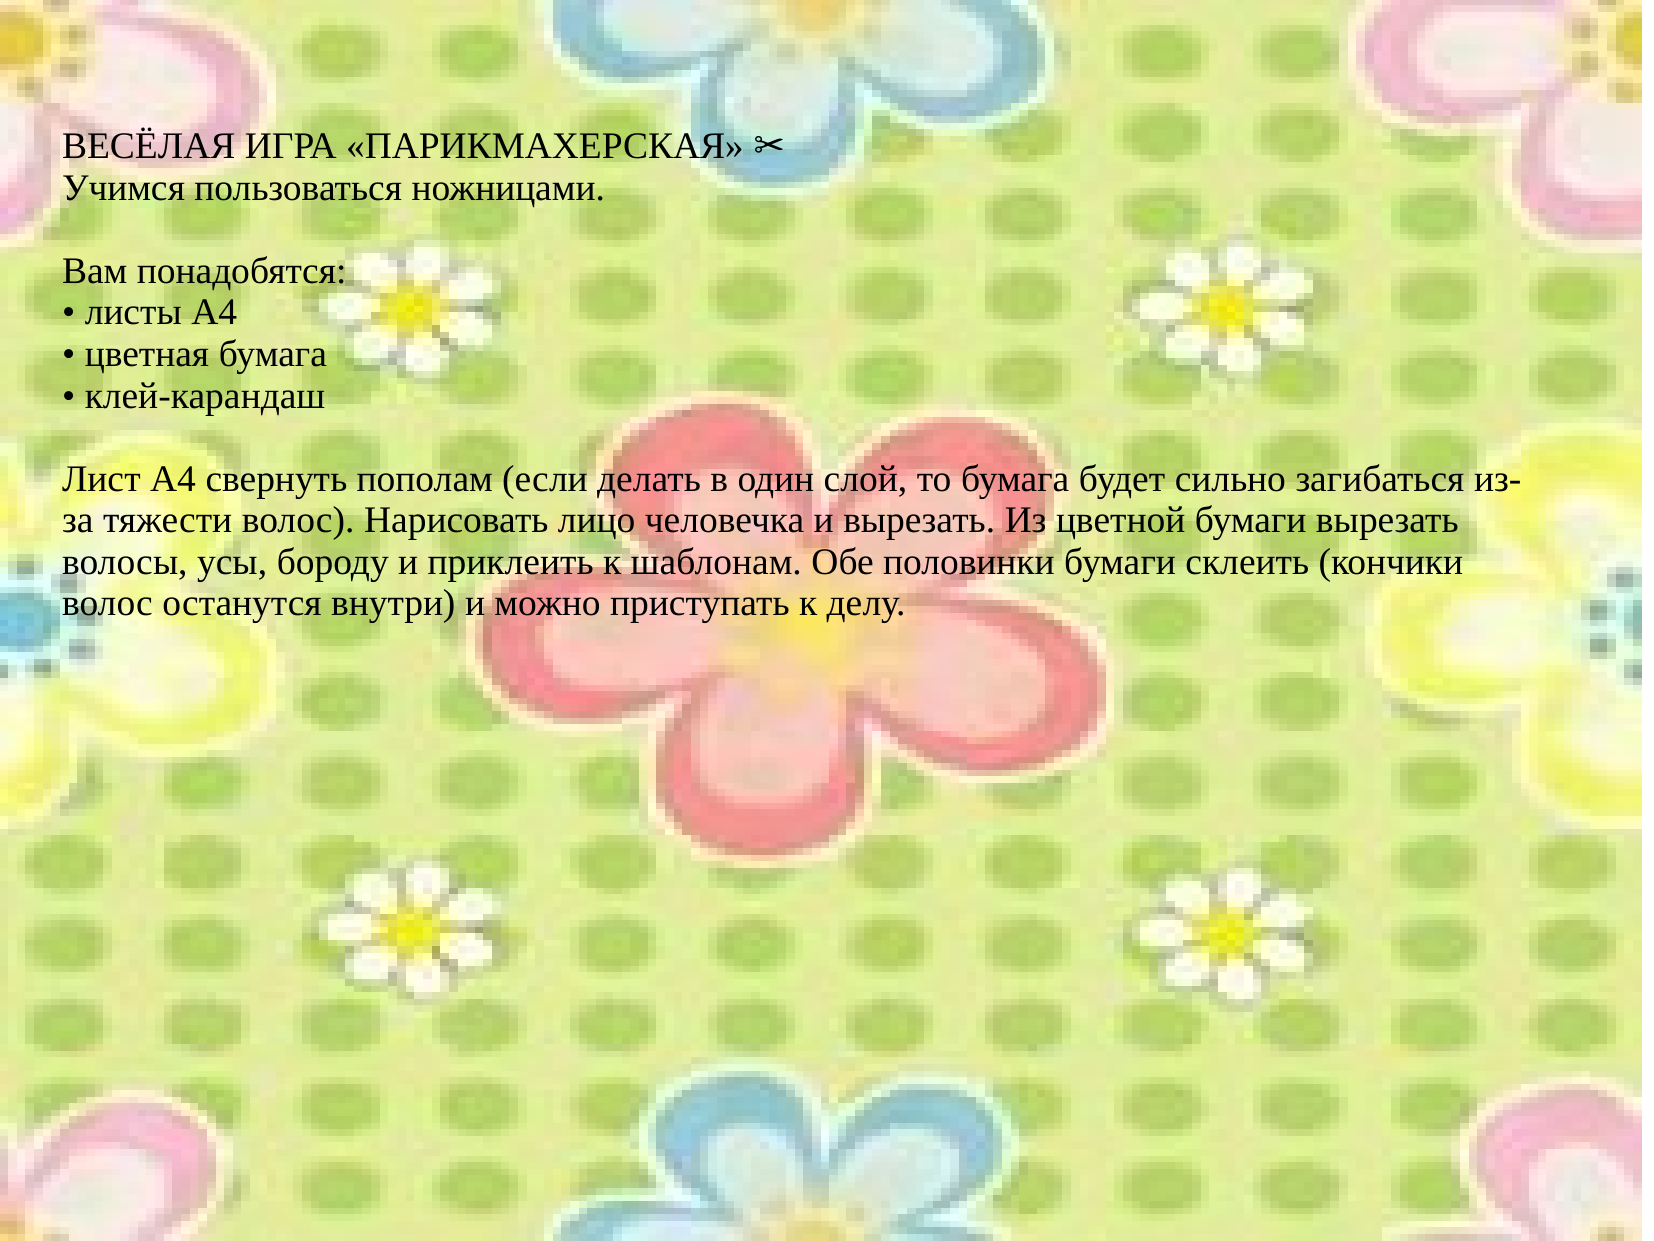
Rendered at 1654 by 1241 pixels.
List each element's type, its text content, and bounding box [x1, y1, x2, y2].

picture [0, 0, 1642, 1241]
text_box ВЕСЁЛАЯ ИГРА «ПАРИКМАХЕРСКАЯ» ✂ Учимся пользоваться ножницами. Вам понадобятся: • листы А4 • цветная бумага • клей-карандаш Лист А4 свернуть пополам (если делать в один слой, то бумага будет сильно загибаться из-за тяжести волос). Нарисовать лицо человечка и вырезать. Из цветной бумаги вырезать волосы, усы, бороду и приклеить к шаблонам. Обе половинки бумаги склеить (кончики волос останутся внутри) и можно приступать к делу. [47, 118, 1560, 644]
